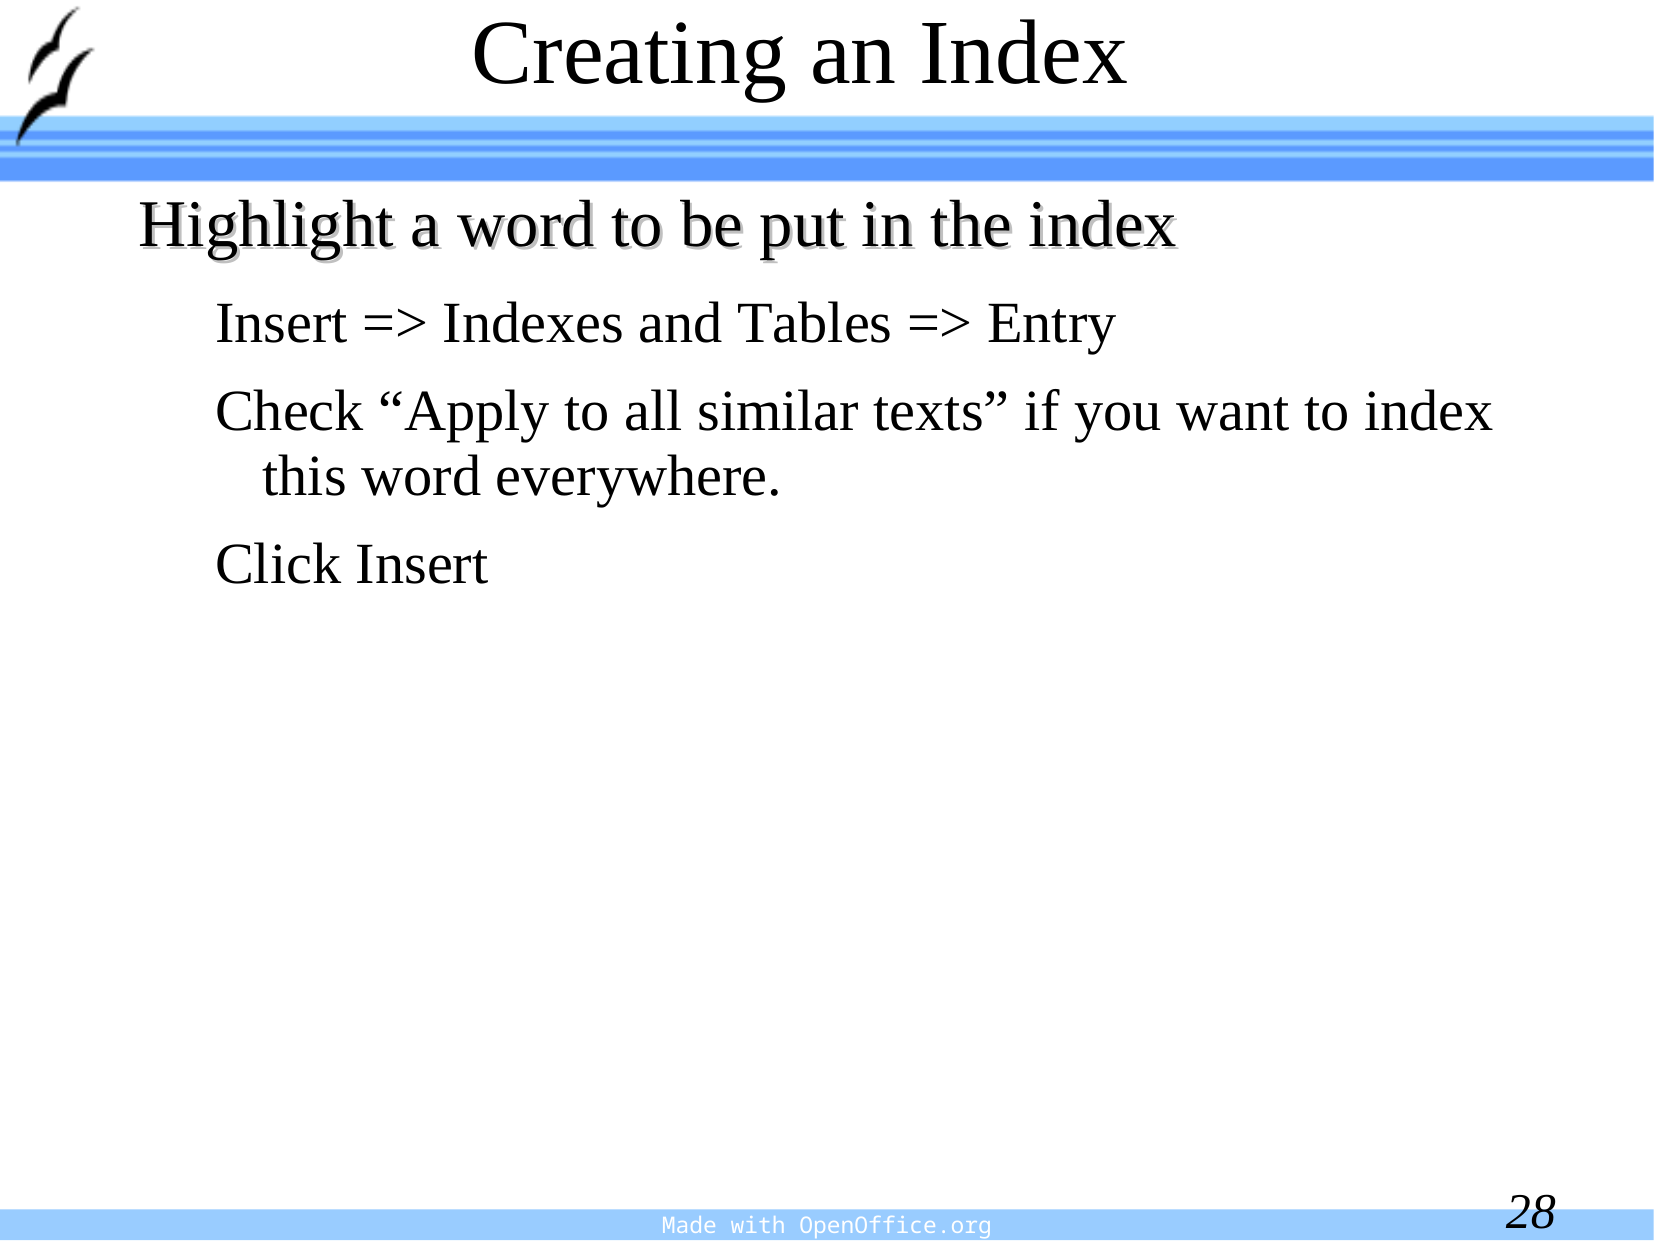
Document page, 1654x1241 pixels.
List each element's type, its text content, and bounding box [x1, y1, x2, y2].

list Highlight a word to be put in the index Insert => Indexes and Tables => Entry Check “Apply to all similar texts” if you want to index this word everywhere. Click Insert [120, 187, 1533, 1195]
title Creating an Index [94, 0, 1507, 117]
picture [0, 0, 1654, 188]
